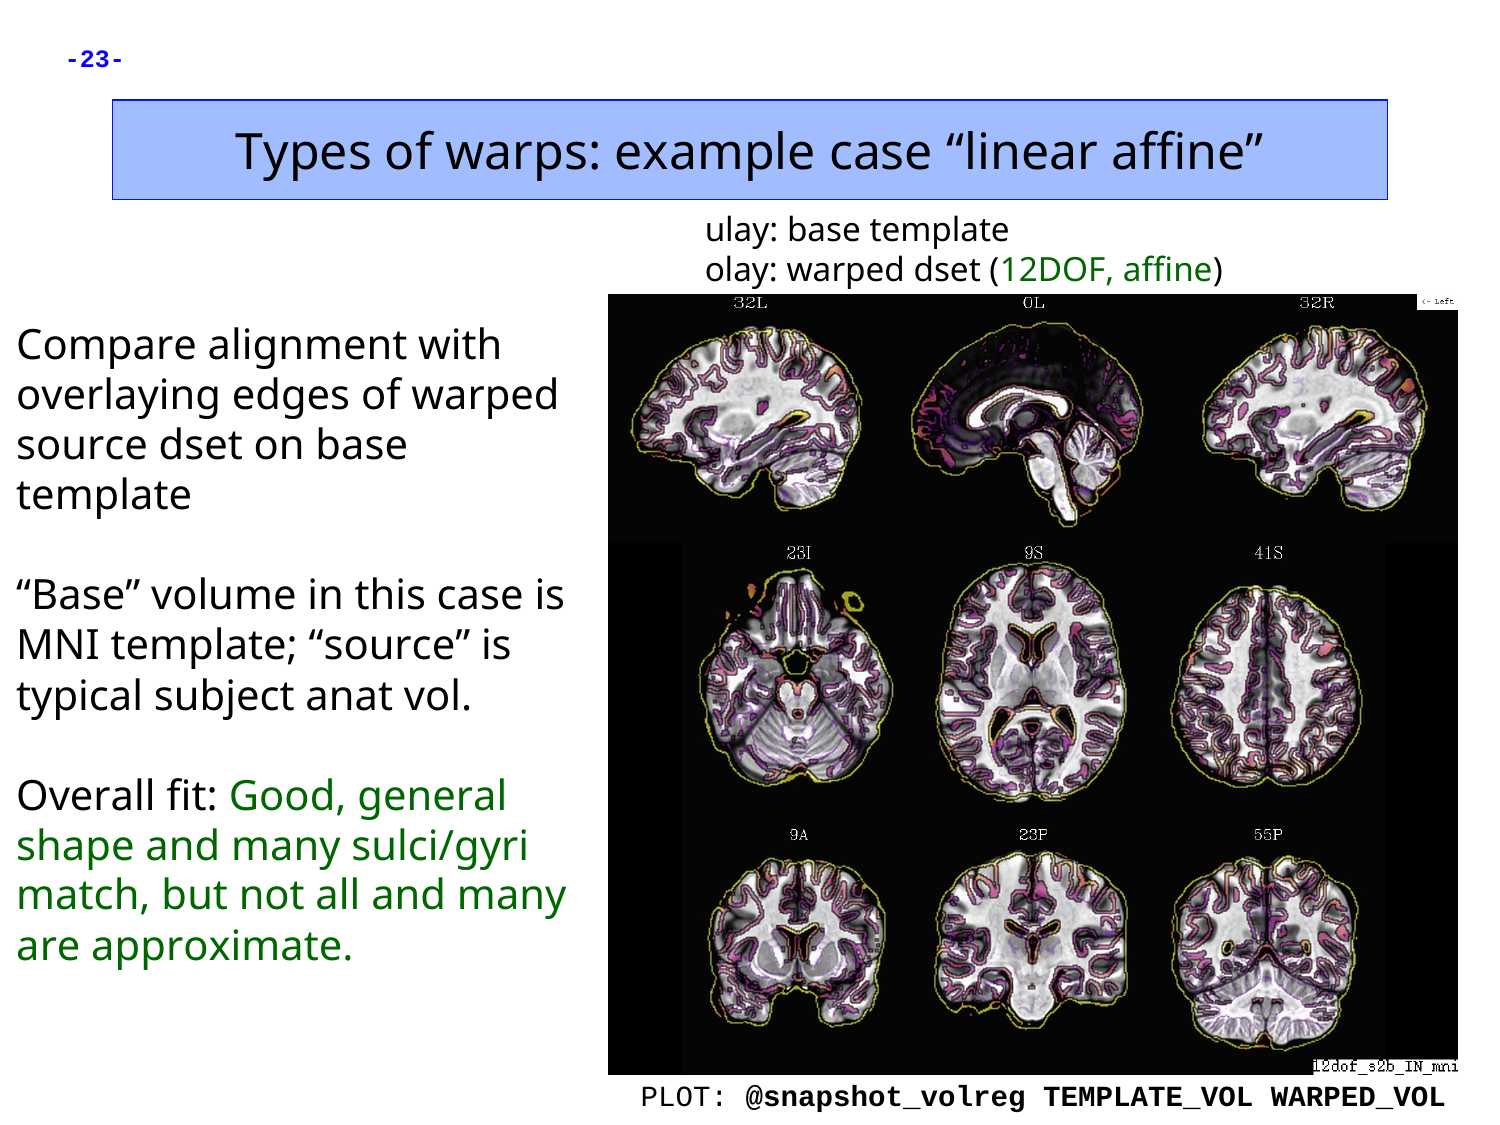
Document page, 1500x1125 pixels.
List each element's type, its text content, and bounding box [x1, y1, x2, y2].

text_box ulay: base template olay: warped dset (12DOF, affine) [688, 199, 1290, 298]
picture [608, 294, 1458, 1075]
text_box PLOT: @snapshot_volreg TEMPLATE_VOL WARPED_VOL [624, 1068, 1488, 1124]
text_box Types of warps: example case “linear affine” [112, 99, 1388, 200]
text_box Compare alignment with overlaying edges of warped source dset on base template “Base” volume in this case is MNI template; “source” is typical subject anat vol. Overall fit: Good, general shape and many sulci/gyri match, but not all and many are approximate. [0, 309, 600, 928]
